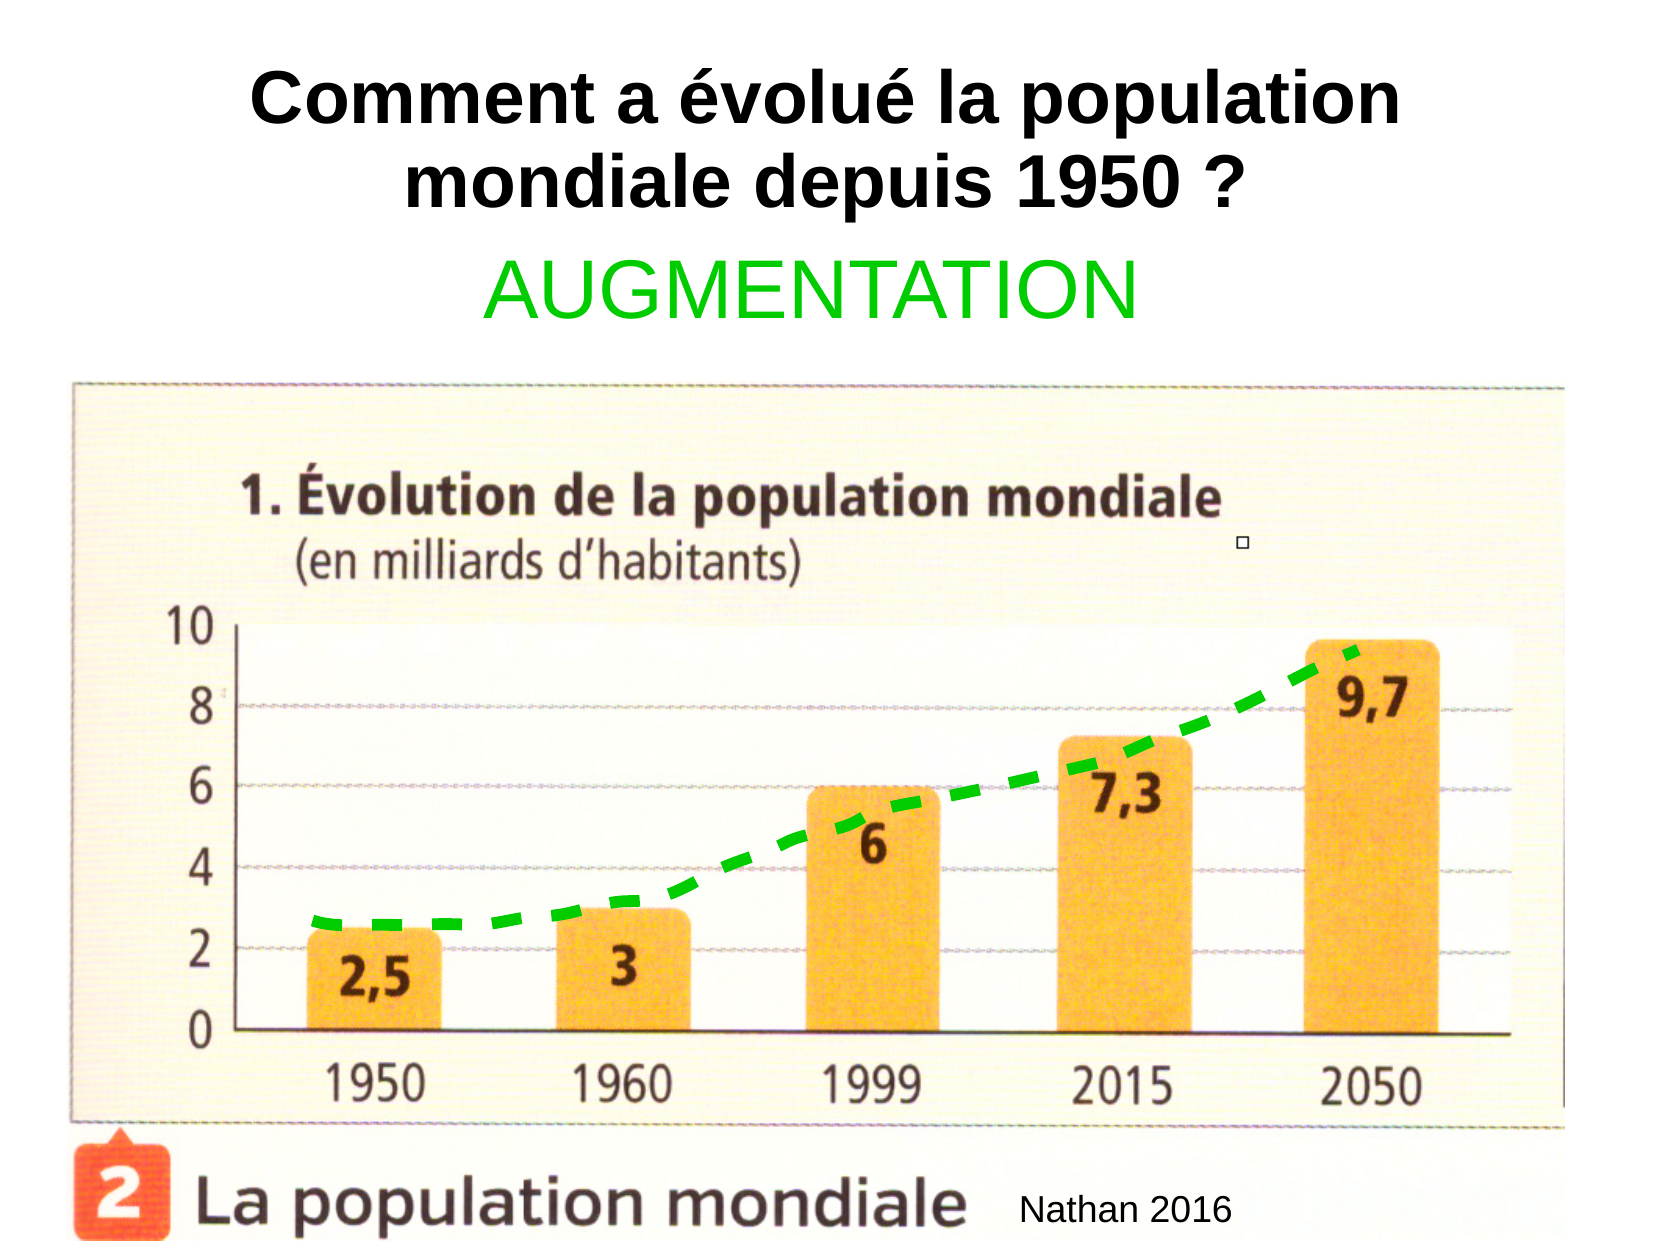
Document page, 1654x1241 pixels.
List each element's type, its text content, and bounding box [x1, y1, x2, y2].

title Comment a évolué la population mondiale depuis 1950 ? [82, 29, 1571, 250]
text_box AUGMENTATION [354, 236, 1270, 345]
text_box Nathan 2016 [1003, 1181, 1329, 1238]
picture [66, 380, 1565, 1241]
